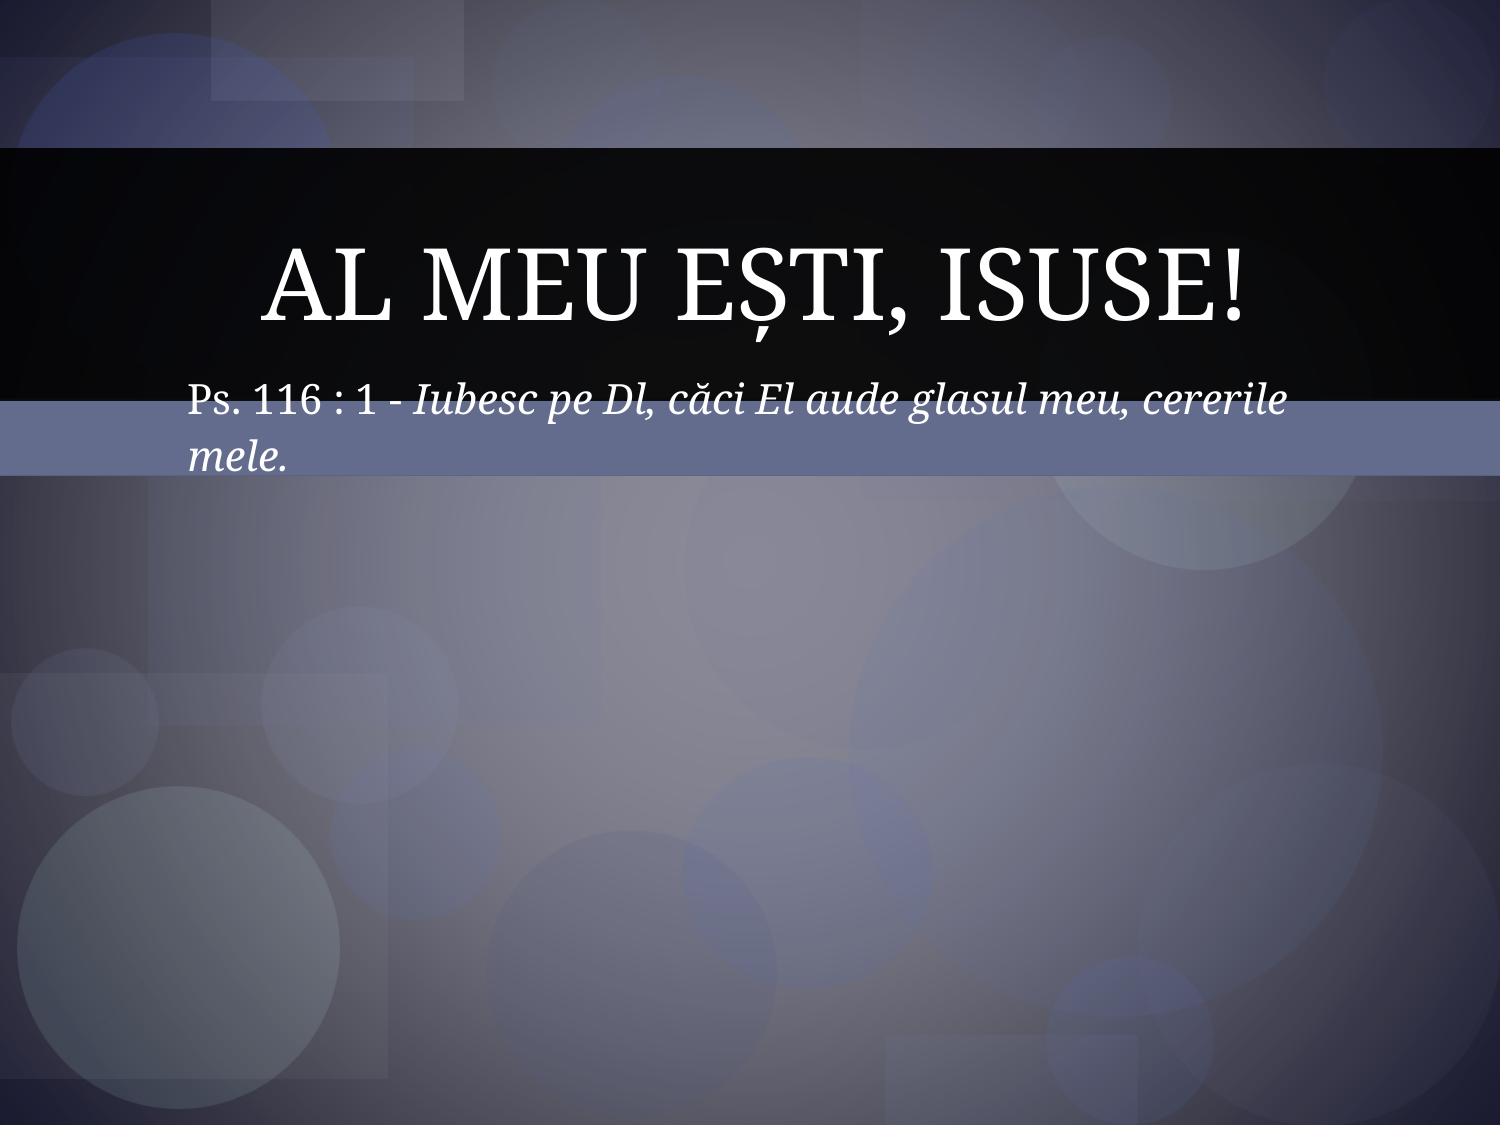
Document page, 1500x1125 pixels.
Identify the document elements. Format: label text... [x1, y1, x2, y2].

picture [0, 0, 1500, 1125]
title AL MEU EŞTI, ISUSE! [75, 174, 1438, 388]
text_box Ps. 116 : 1 - Iubesc pe Dl, căci El aude glasul meu, cererile mele. [187, 400, 1303, 452]
